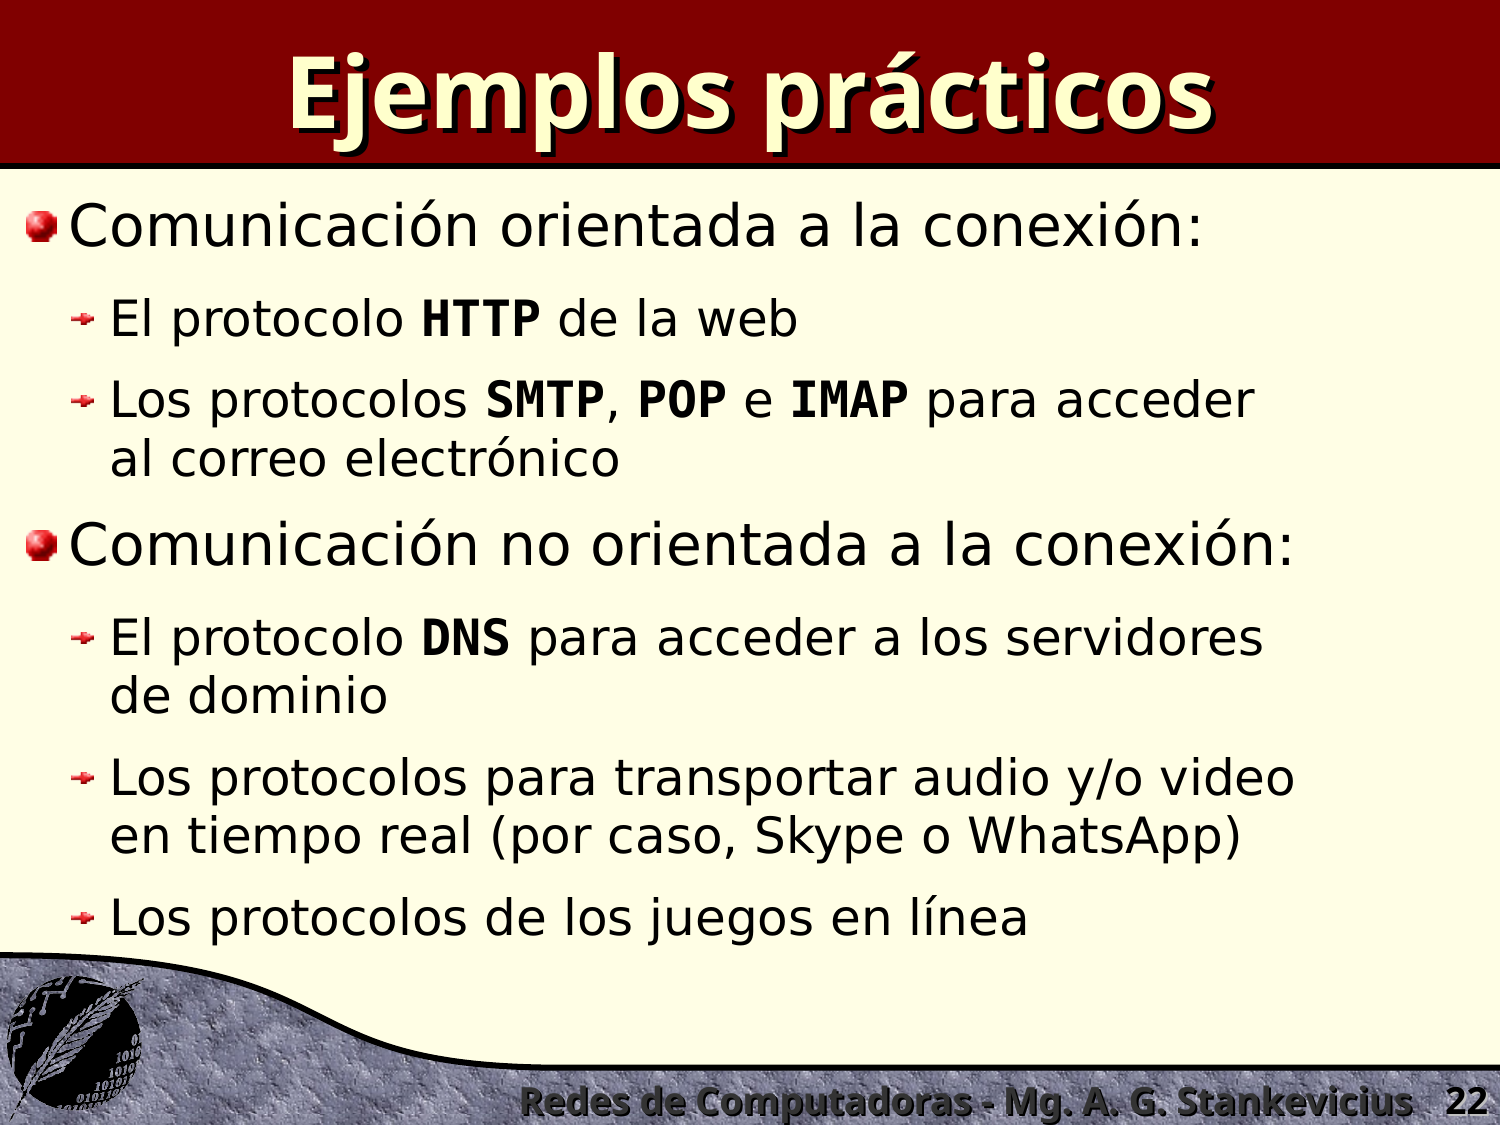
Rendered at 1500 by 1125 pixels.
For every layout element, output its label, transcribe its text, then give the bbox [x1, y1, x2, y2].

picture [1047, 1100, 1054, 1110]
title Ejemplos prácticos [15, 5, 1485, 160]
picture [790, 1100, 795, 1110]
list Comunicación orientada a la conexión: El protocolo HTTP de la web Los protocolos SMTP, POP e IMAP para acceder al correo electrónico Comunicación no orientada a la conexión: El protocolo DNS para acceder a los servidores de dominio Los protocolos para transportar audio y/o video en tiempo real (por caso, Skype o WhatsApp) Los protocolos de los juegos en línea [11, 192, 1486, 948]
picture [0, 959, 1500, 1125]
